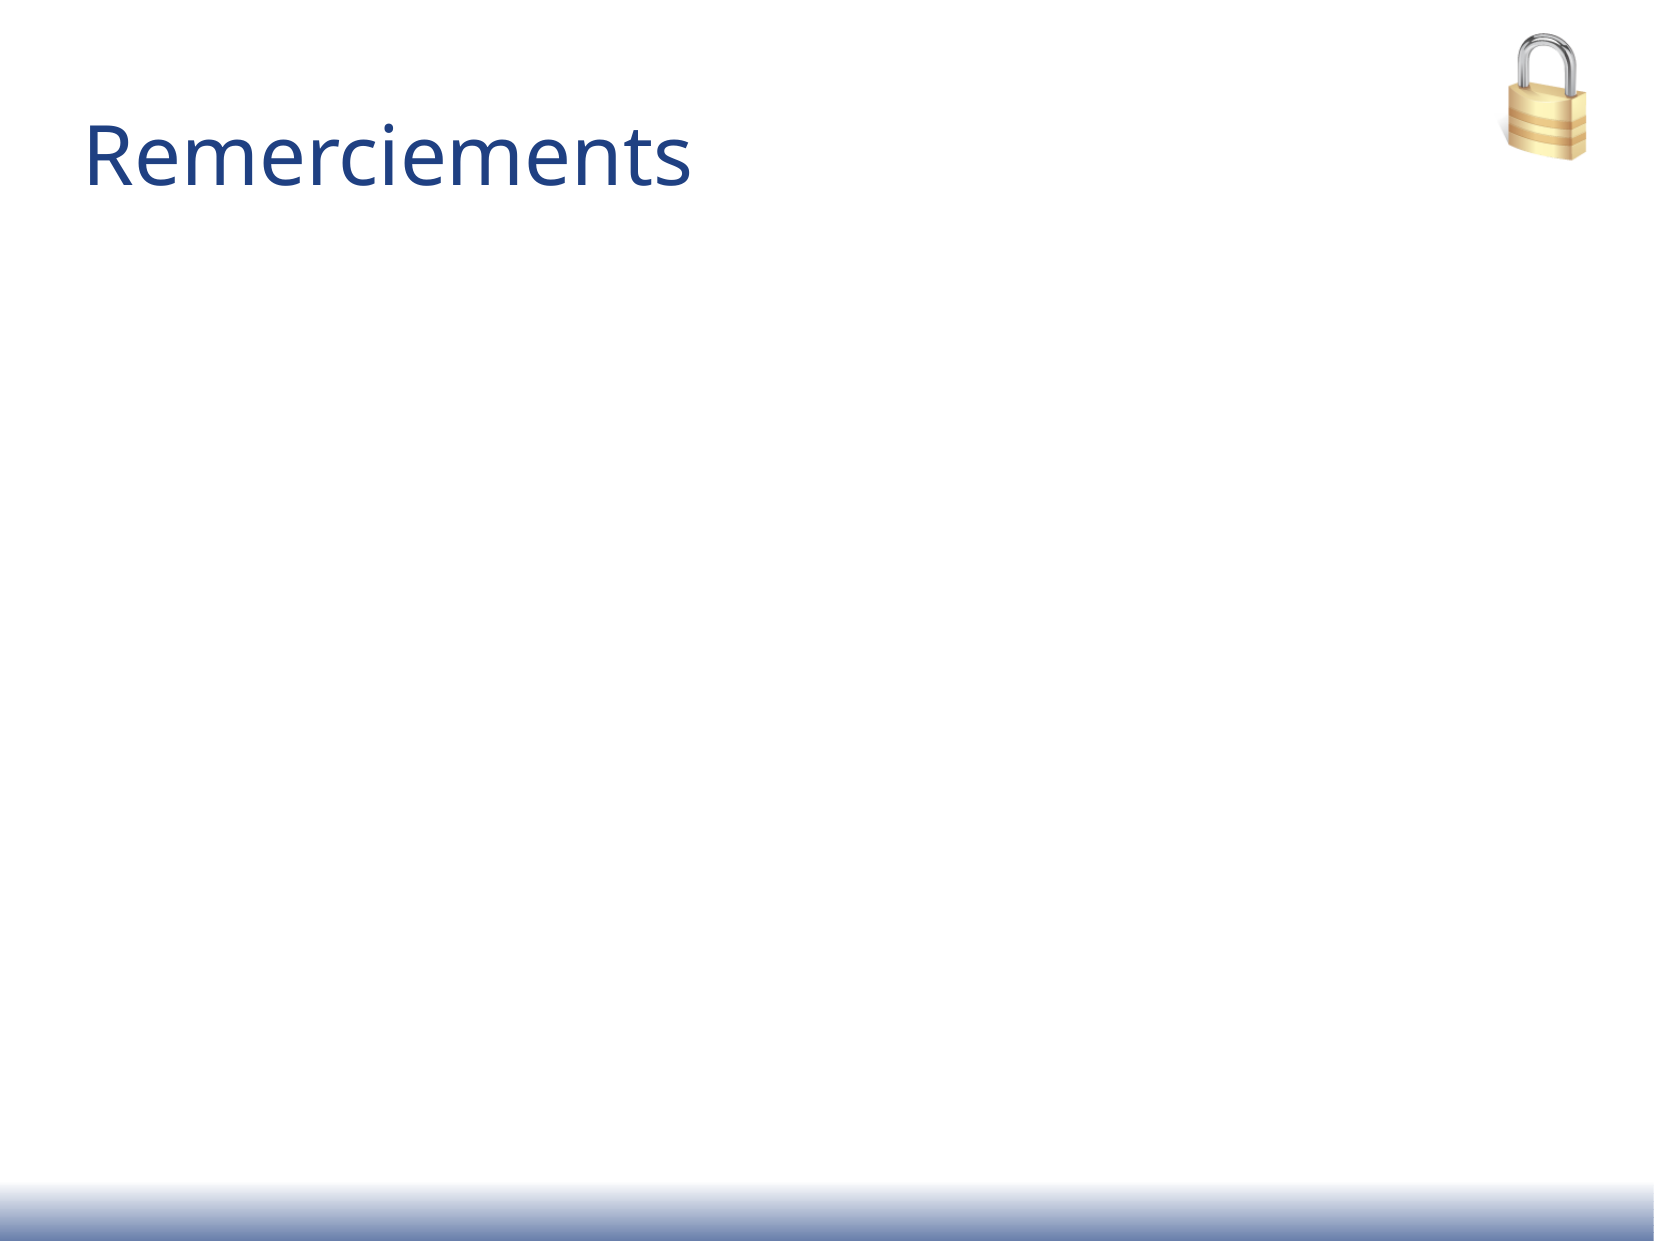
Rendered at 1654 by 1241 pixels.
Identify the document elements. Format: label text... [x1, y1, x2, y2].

picture [1476, 29, 1613, 166]
title Remerciements [82, 49, 1571, 257]
